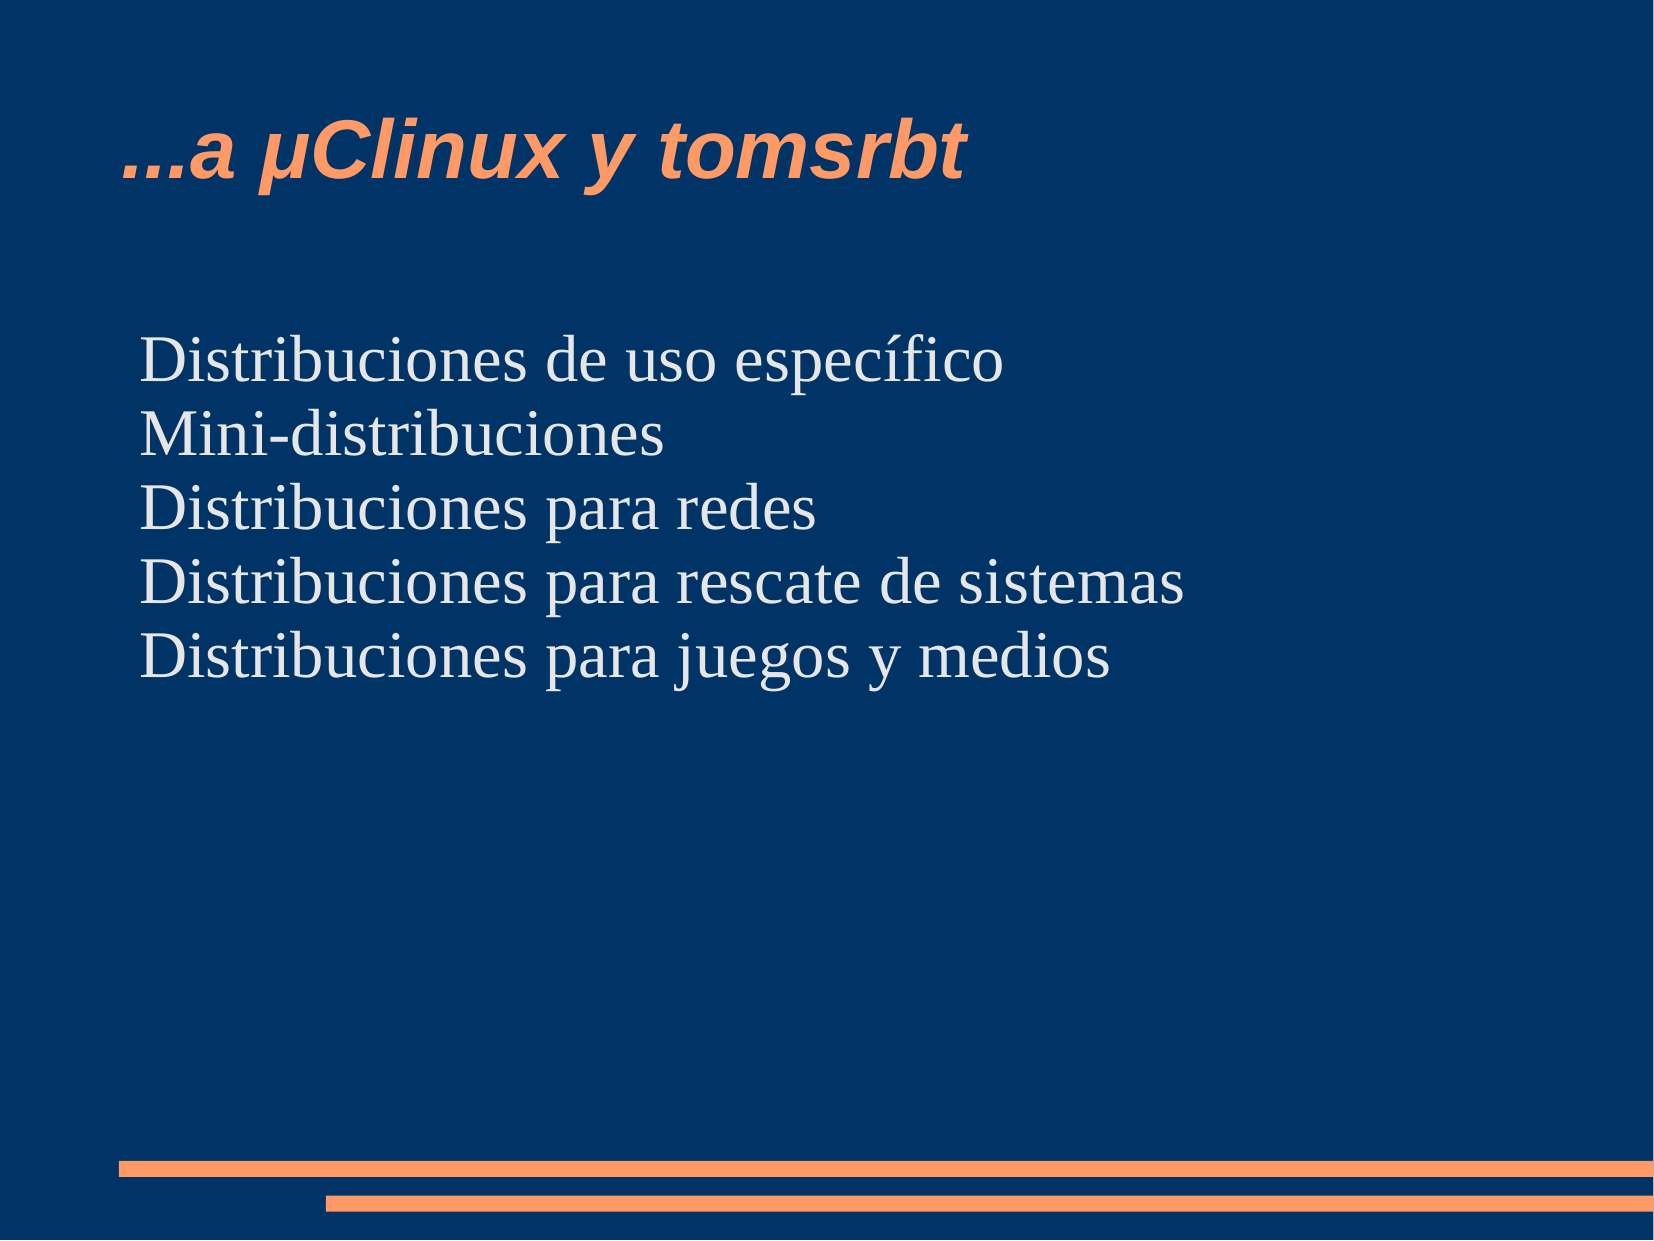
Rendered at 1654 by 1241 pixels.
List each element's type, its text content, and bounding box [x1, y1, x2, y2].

title ...a μClinux y tomsrbt [121, 53, 1534, 247]
list Distribuciones de uso específico Mini-distribuciones Distribuciones para redes Distribuciones para rescate de sistemas Distribuciones para juegos y medios [121, 322, 1561, 1133]
